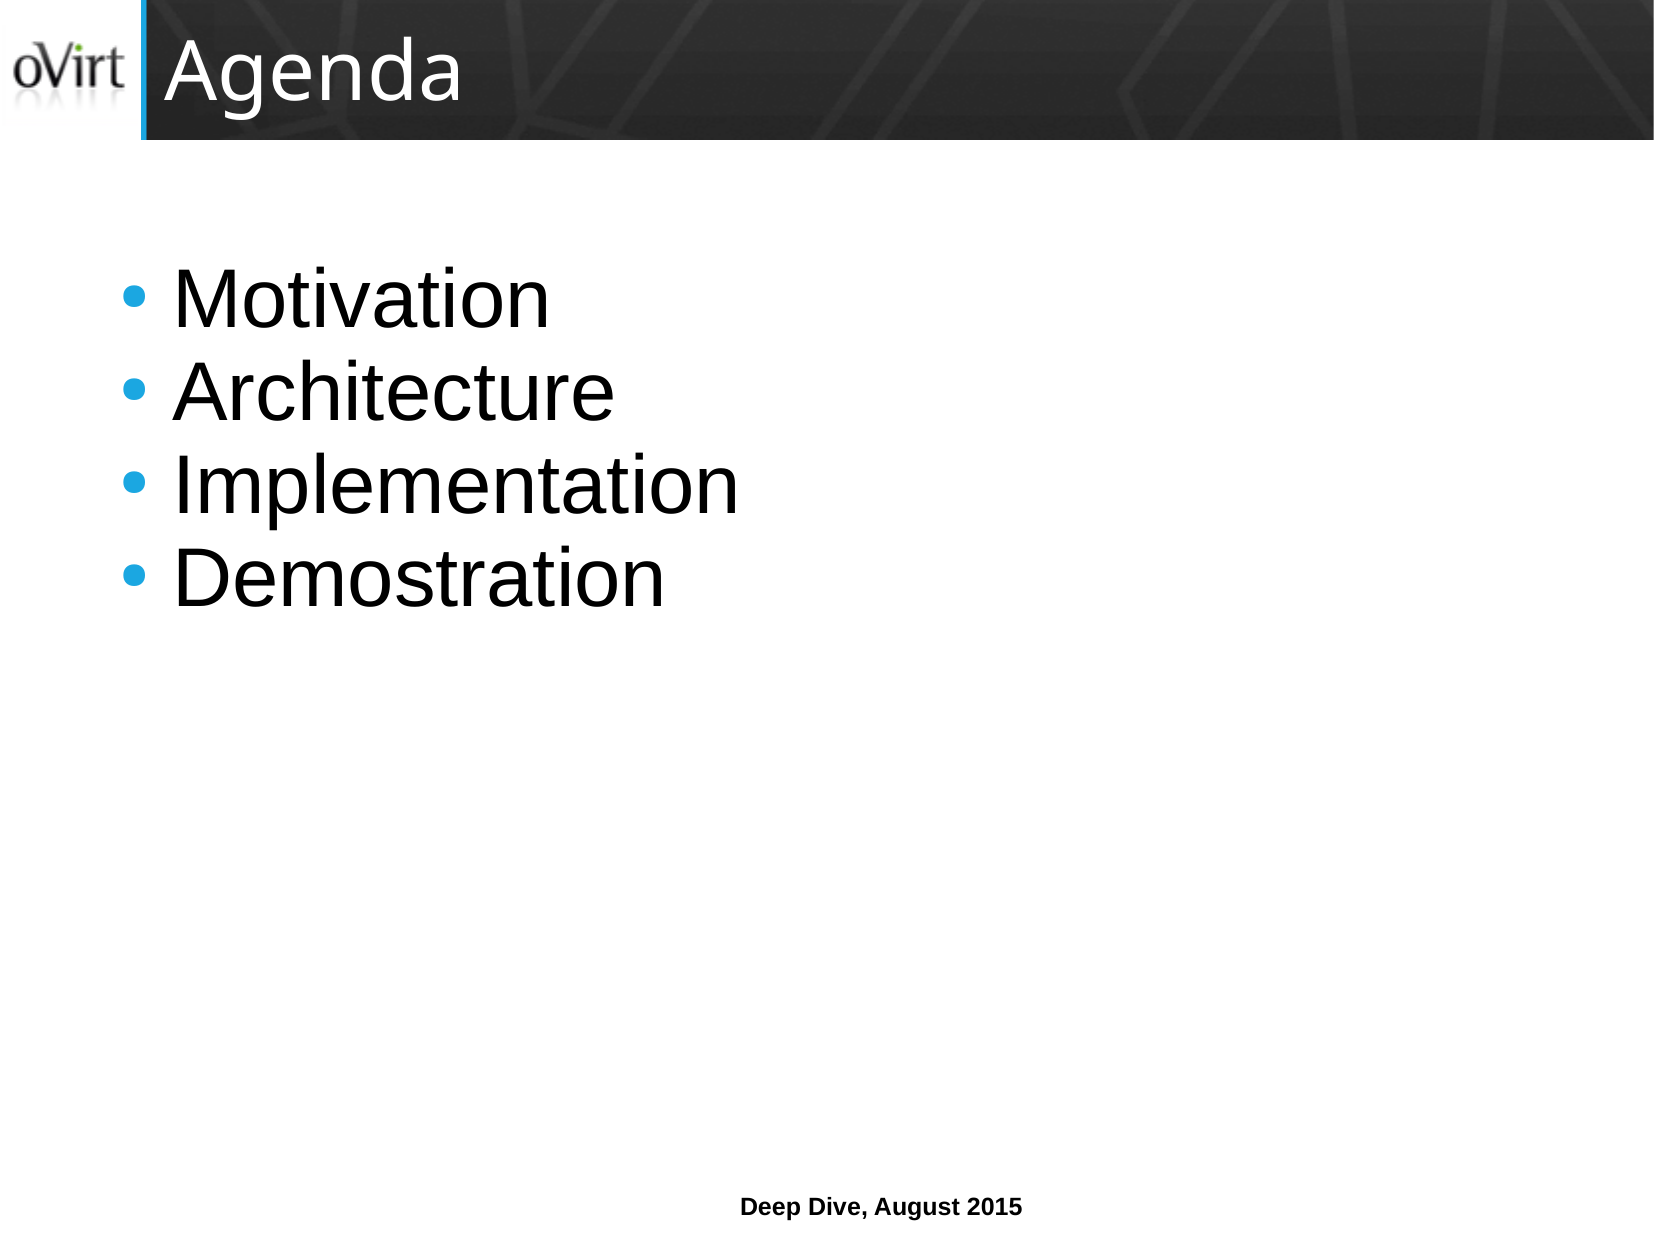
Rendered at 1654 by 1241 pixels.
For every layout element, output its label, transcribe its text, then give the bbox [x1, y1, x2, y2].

text_box Motivation Architecture Implementation Demostration [86, 244, 1576, 1126]
picture [0, 0, 1654, 140]
title Agenda [164, 18, 1653, 119]
